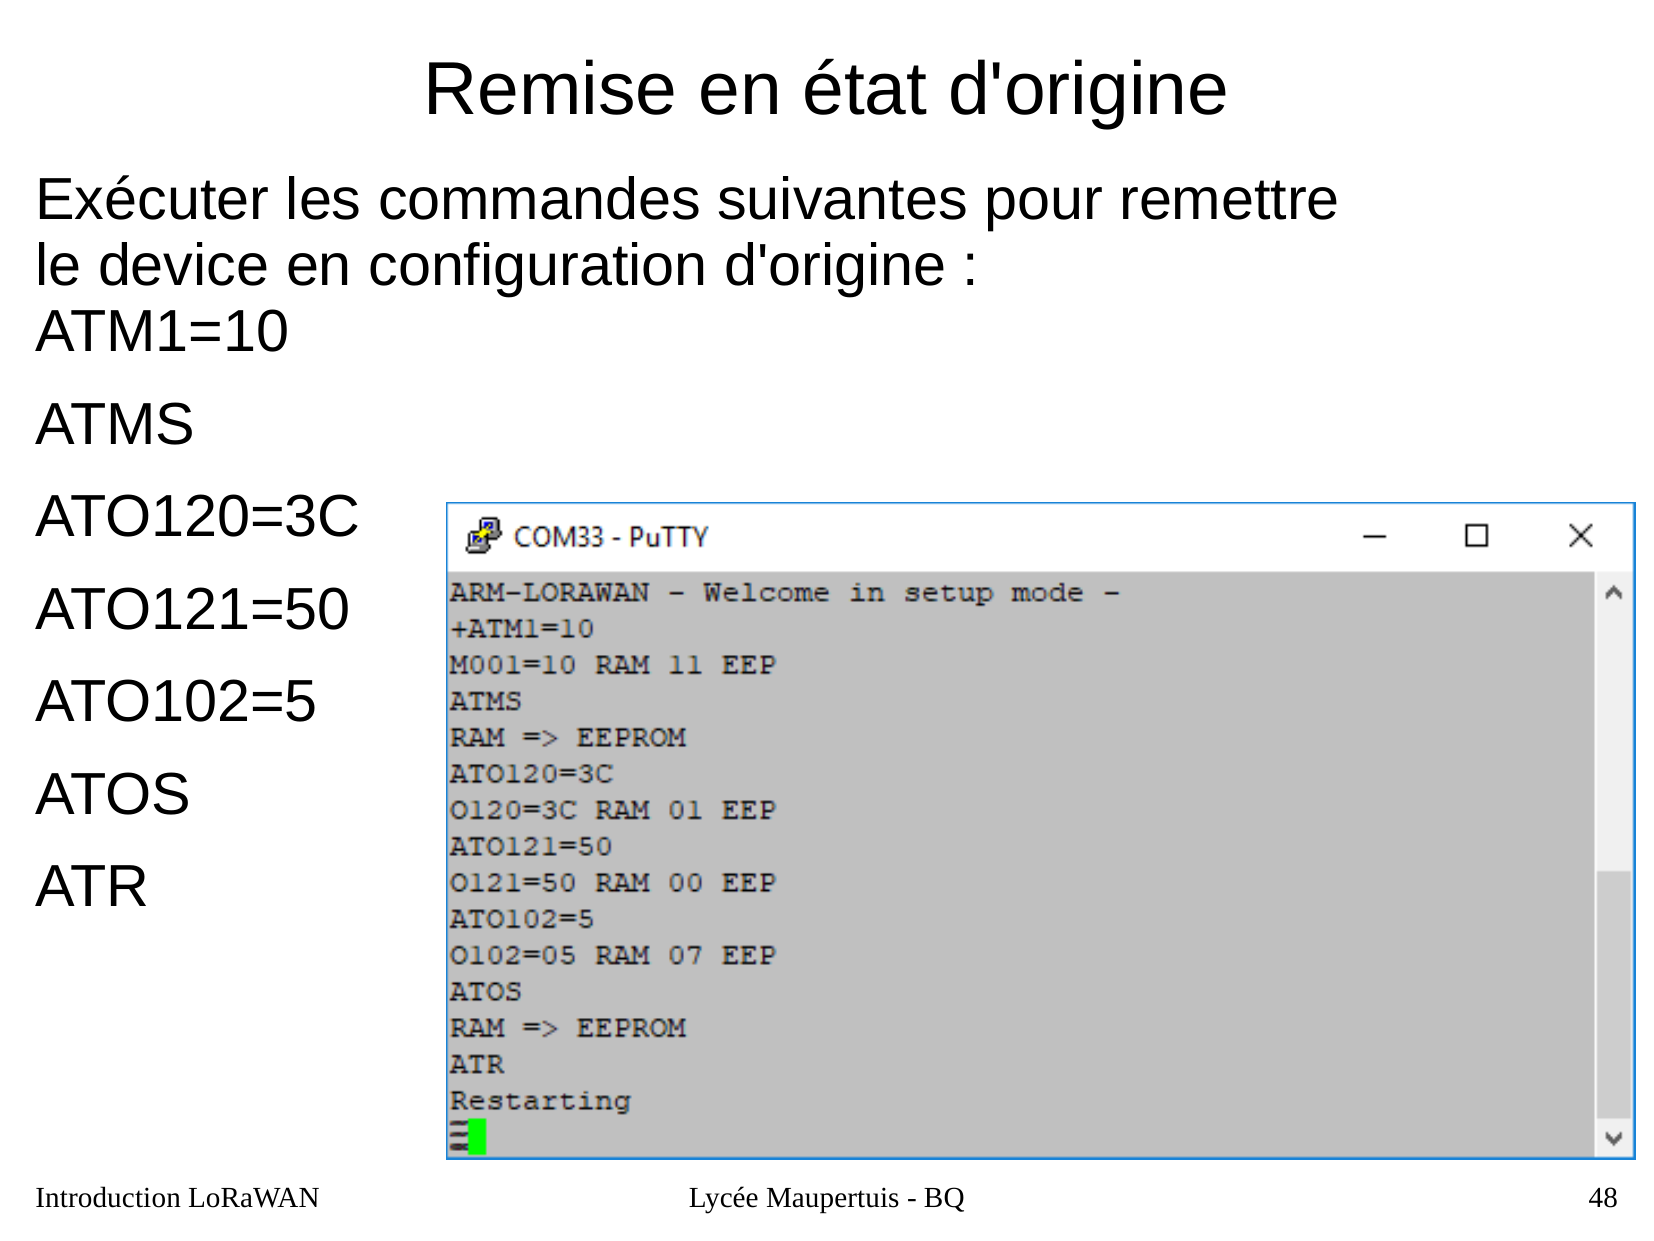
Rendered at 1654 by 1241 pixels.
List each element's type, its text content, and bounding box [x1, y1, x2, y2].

list Exécuter les commandes suivantes pour remettre le device en configuration d'origine : ATM1=10 ATMS ATO120=3C ATO121=50 ATO102=5 ATOS ATR [35, 165, 1377, 1079]
title Remise en état d'origine [35, 35, 1619, 142]
picture [446, 502, 1636, 1160]
